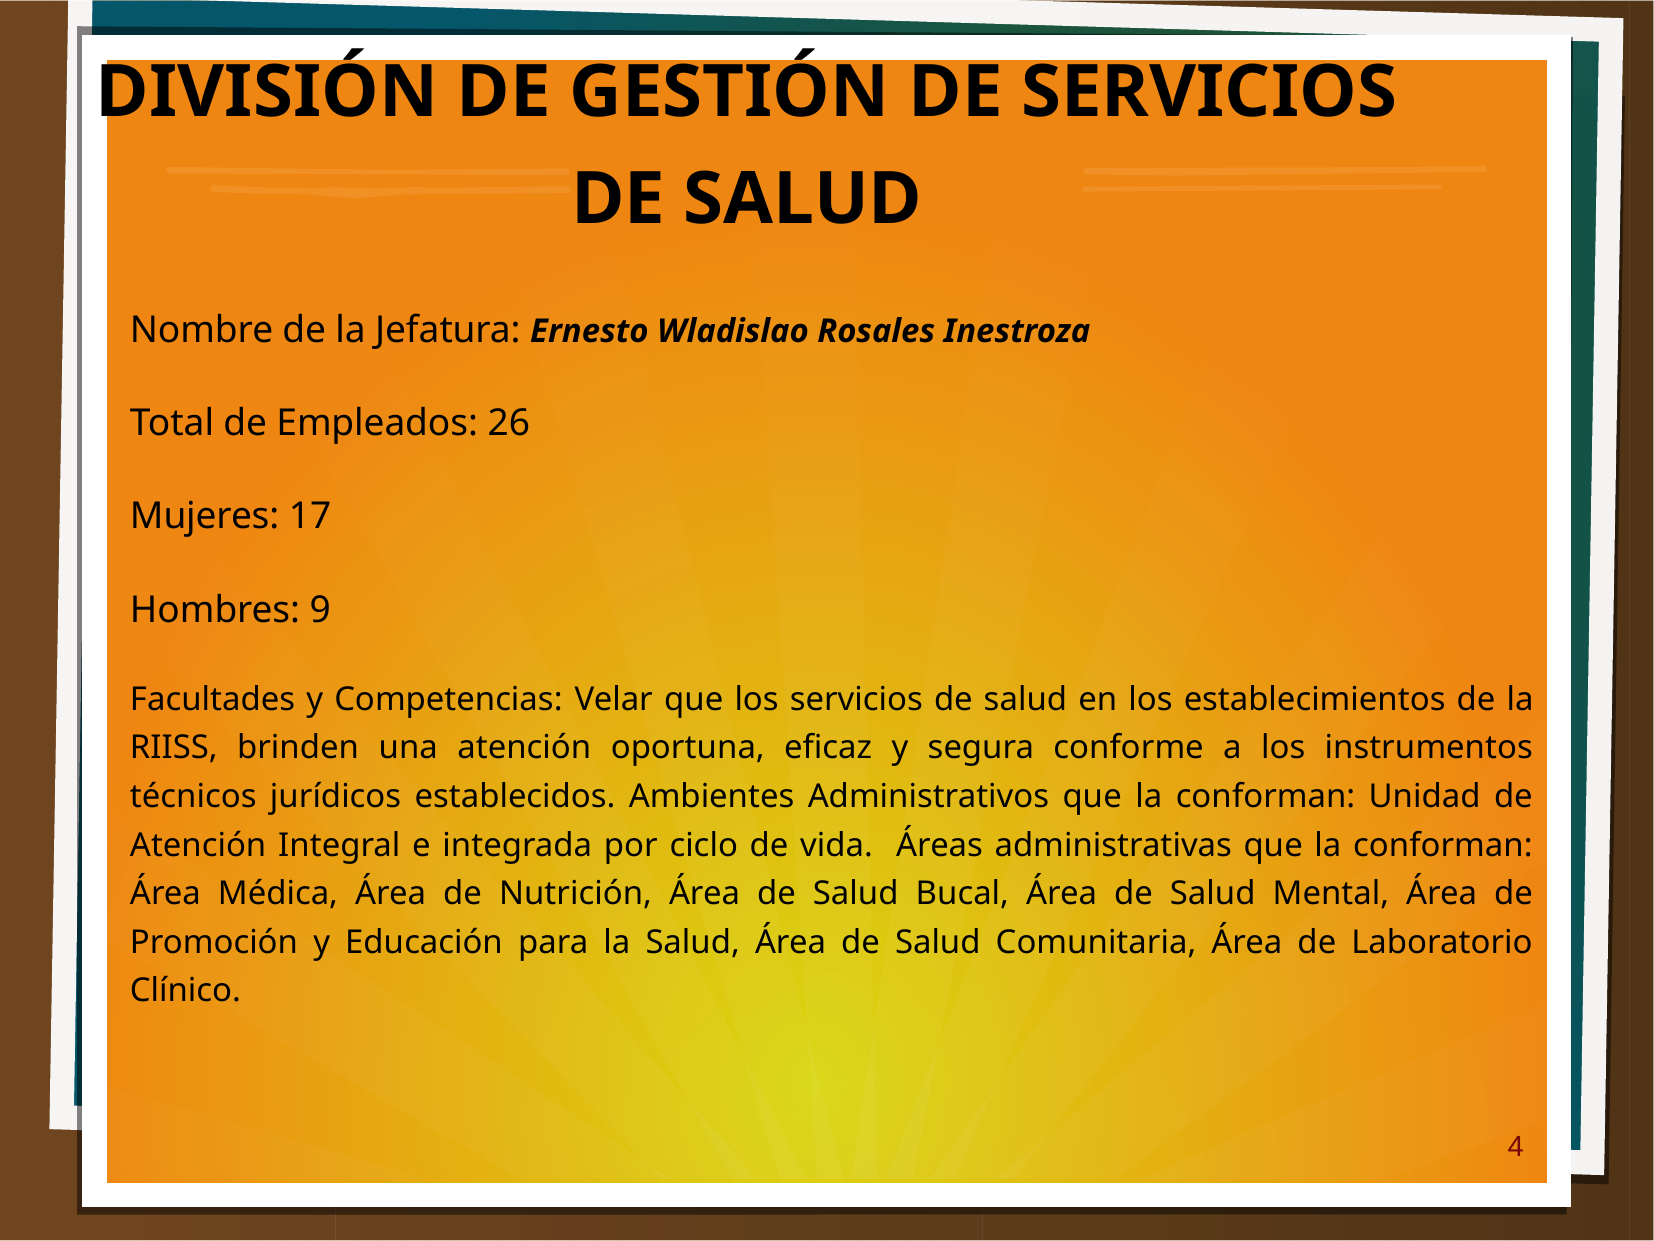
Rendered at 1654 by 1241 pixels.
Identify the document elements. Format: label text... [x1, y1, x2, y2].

text_box Nombre de la Jefatura: Ernesto Wladislao Rosales Inestroza Total de Empleados: 26 Mujeres: 17 Hombres: 9 Facultades y Competencias: Velar que los servicios de salud en los establecimientos de la RIISS, brinden una atención oportuna, eficaz y segura conforme a los instrumentos técnicos jurídicos establecidos. Ambientes Administrativos que la conforman: Unidad de Atención Integral e integrada por ciclo de vida. Áreas administrativas que la conforman: Área Médica, Área de Nutrición, Área de Salud Bucal, Área de Salud Mental, Área de Promoción y Educación para la Salud, Área de Salud Comunitaria, Área de Laboratorio Clínico. [129, 299, 1536, 1019]
title DIVISIÓN DE GESTIÓN DE SERVICIOS DE SALUD [82, 30, 1412, 246]
